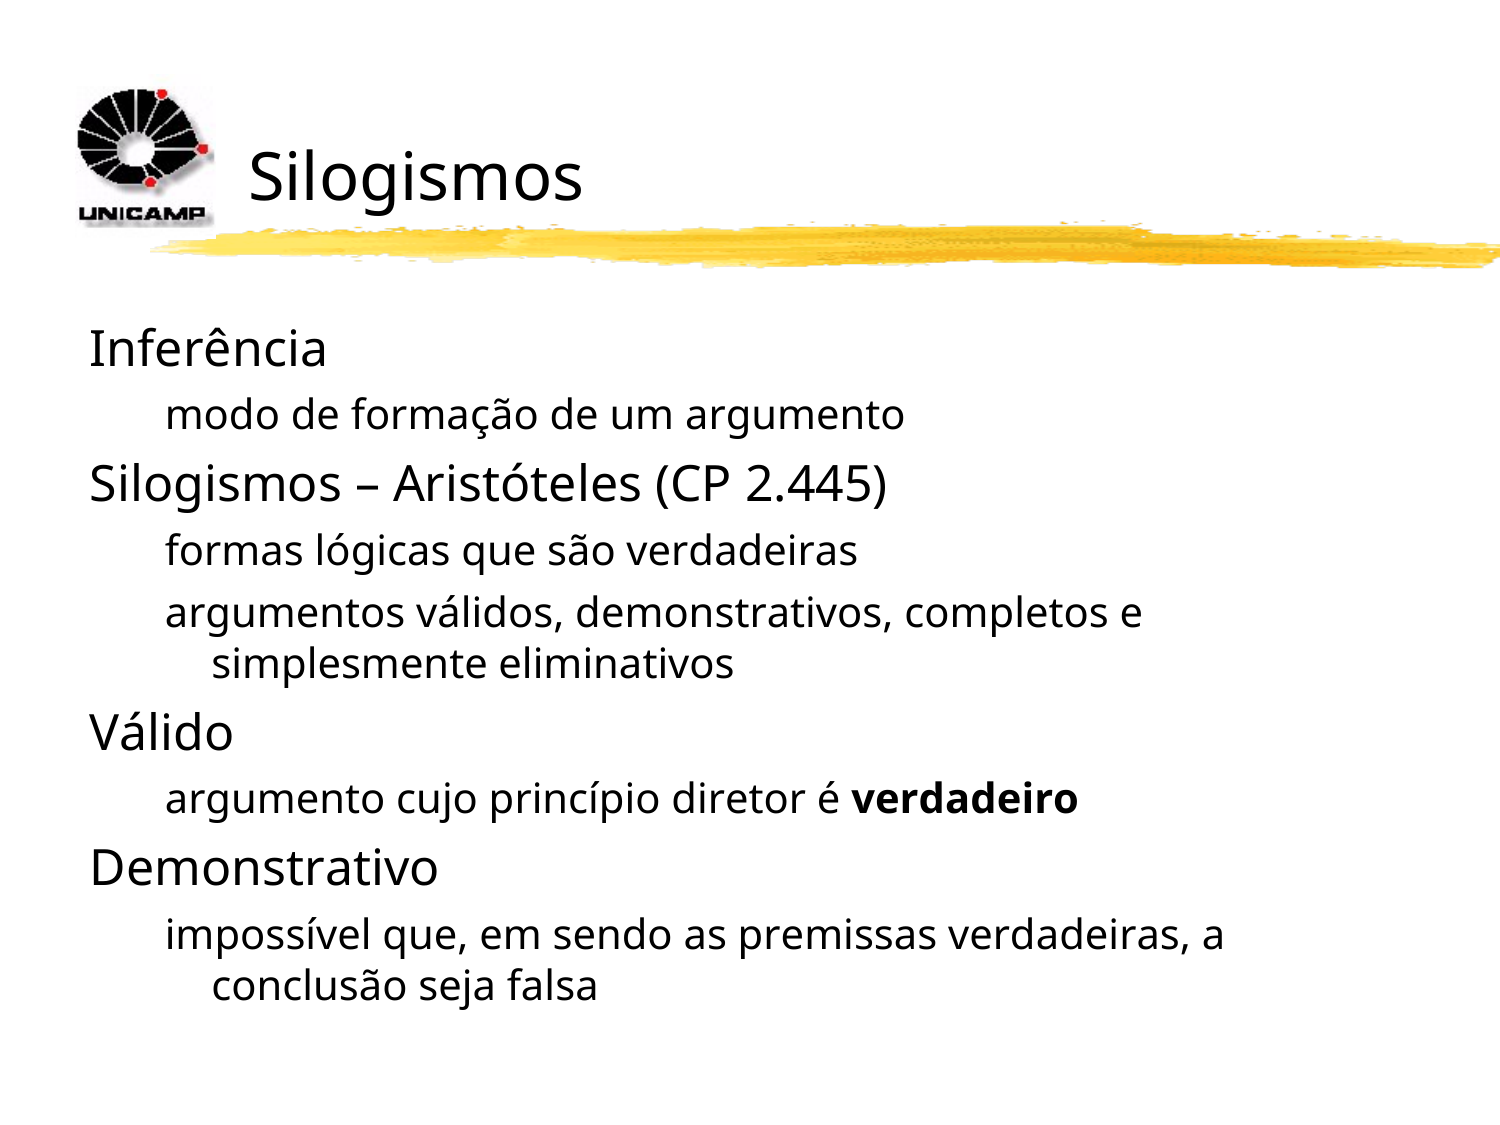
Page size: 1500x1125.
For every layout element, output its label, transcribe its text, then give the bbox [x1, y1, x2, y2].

list Inferência modo de formação de um argumento Silogismos – Aristóteles (CP 2.445) formas lógicas que são verdadeiras argumentos válidos, demonstrativos, completos e simplesmente eliminativos Válido argumento cujo princípio diretor é verdadeiro Demonstrativo impossível que, em sendo as premissas verdadeiras, a conclusão seja falsa [74, 309, 1417, 994]
title Silogismos [233, 37, 1434, 225]
picture [75, 74, 1500, 279]
